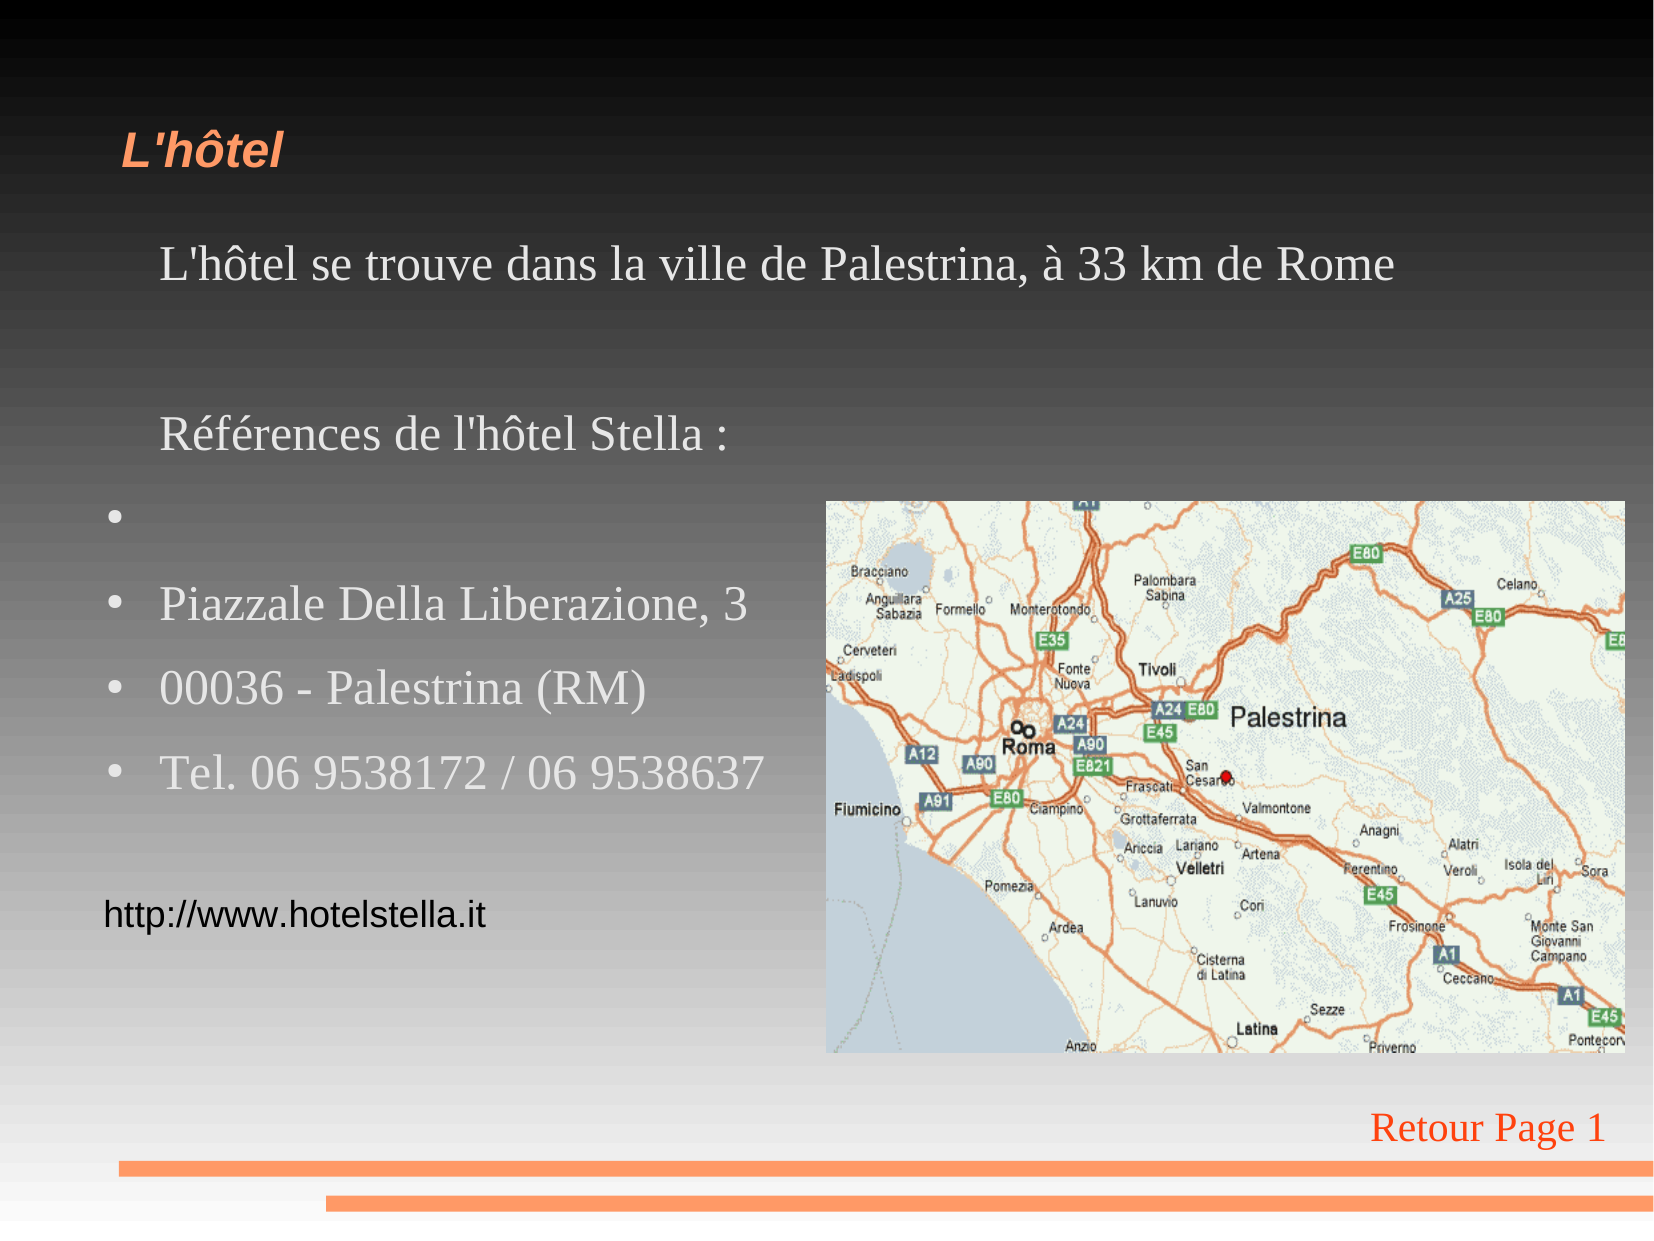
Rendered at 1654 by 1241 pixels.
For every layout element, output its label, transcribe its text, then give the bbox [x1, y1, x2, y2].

text_box Retour Page 1 [1299, 1104, 1637, 1152]
title L'hôtel [121, 46, 1534, 254]
list L'hôtel se trouve dans la ville de Palestrina, à 33 km de Rome Références de l'hôtel Stella : Piazzale Della Liberazione, 3 00036 - Palestrina (RM) Tel. 06 9538172 / 06 9538637 [88, 236, 1528, 1055]
picture [826, 501, 1625, 1053]
text_box http://www.hotelstella.it [88, 885, 773, 943]
